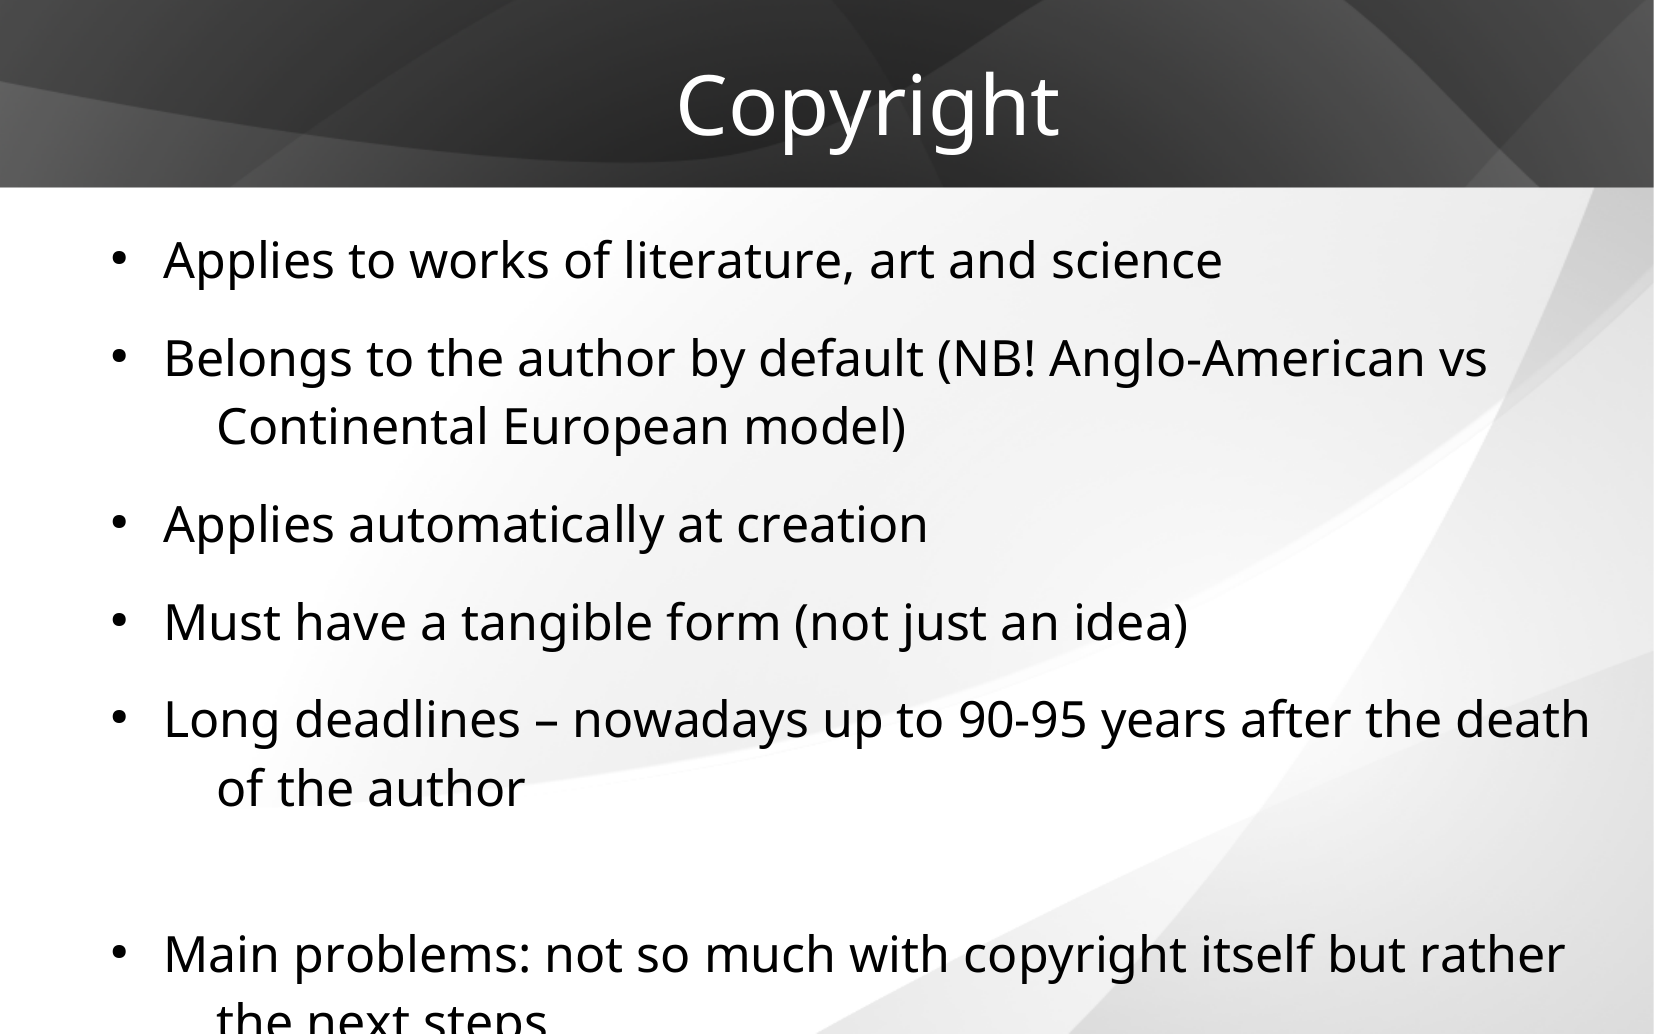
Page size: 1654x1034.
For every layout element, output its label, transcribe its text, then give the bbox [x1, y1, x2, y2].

picture [0, 0, 1654, 1034]
title Copyright [124, 0, 1613, 208]
list Applies to works of literature, art and science Belongs to the author by default (NB! Anglo-American vs Continental European model) Applies automatically at creation Must have a tangible form (not just an idea) Long deadlines – nowadays up to 90-95 years after the death of the author Main problems: not so much with copyright itself but rather the next steps [75, 225, 1613, 1033]
